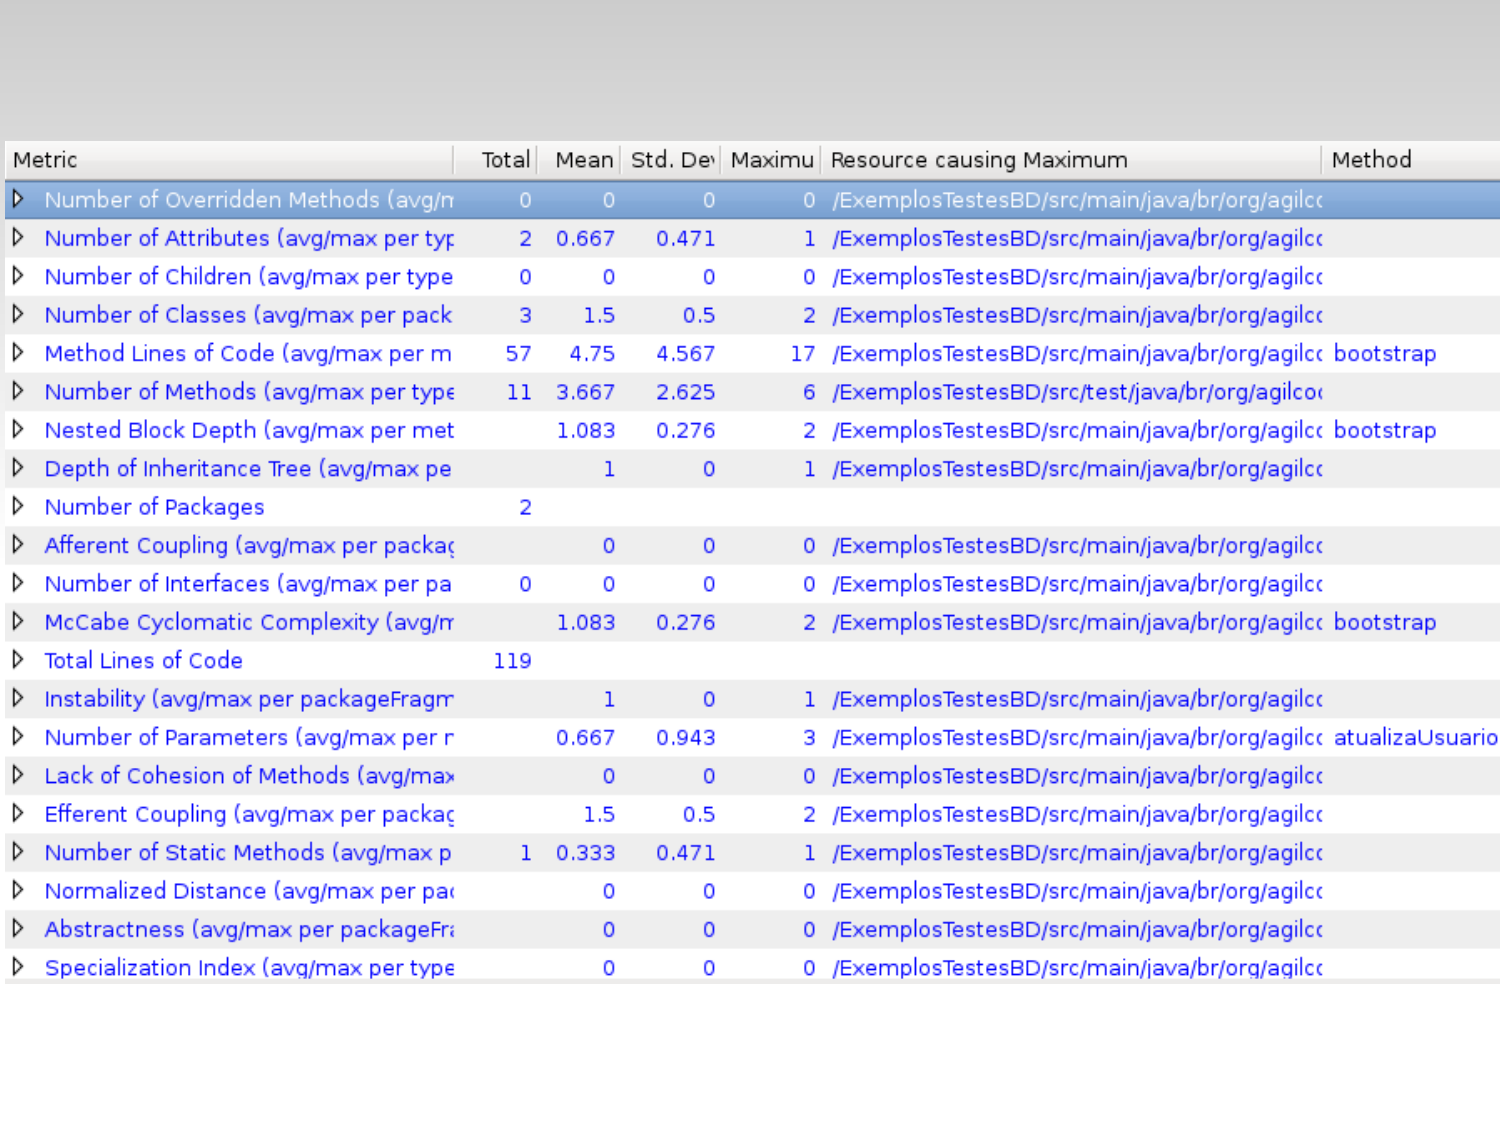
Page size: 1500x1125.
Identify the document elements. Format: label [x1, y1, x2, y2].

picture [5, 141, 1500, 984]
